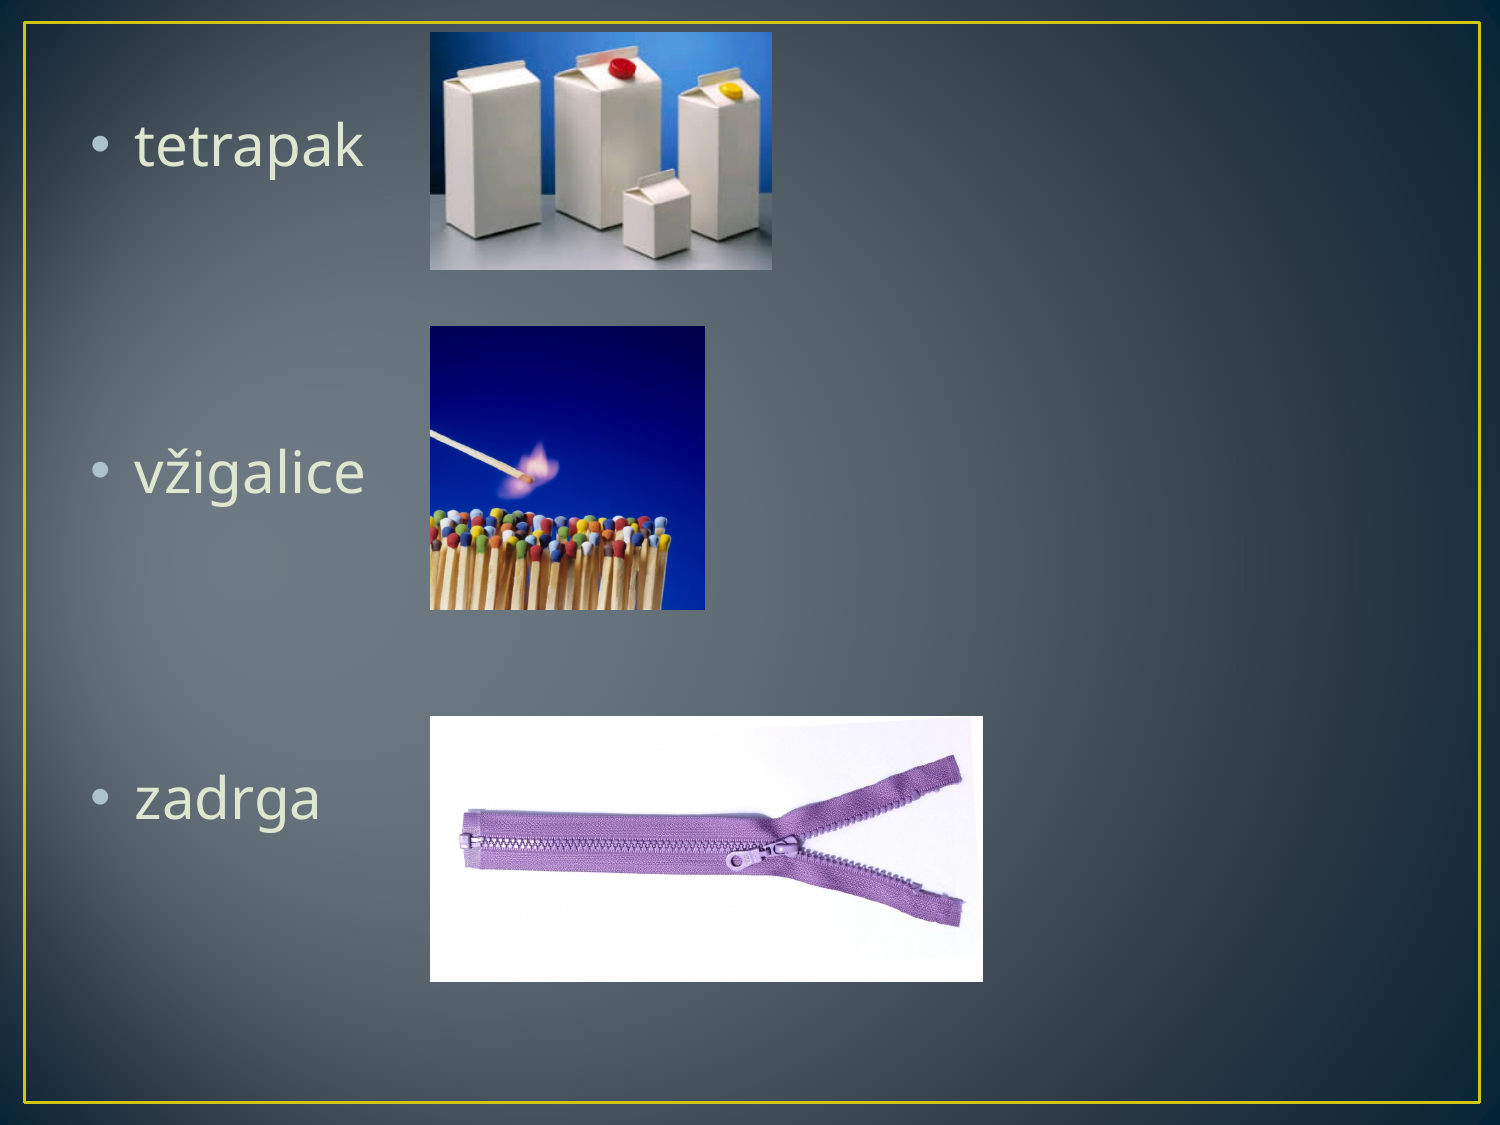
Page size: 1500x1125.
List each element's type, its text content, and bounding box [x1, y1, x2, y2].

picture [0, 0, 1500, 1125]
list tetrapak vžigalice zadrga [75, 19, 1425, 1005]
